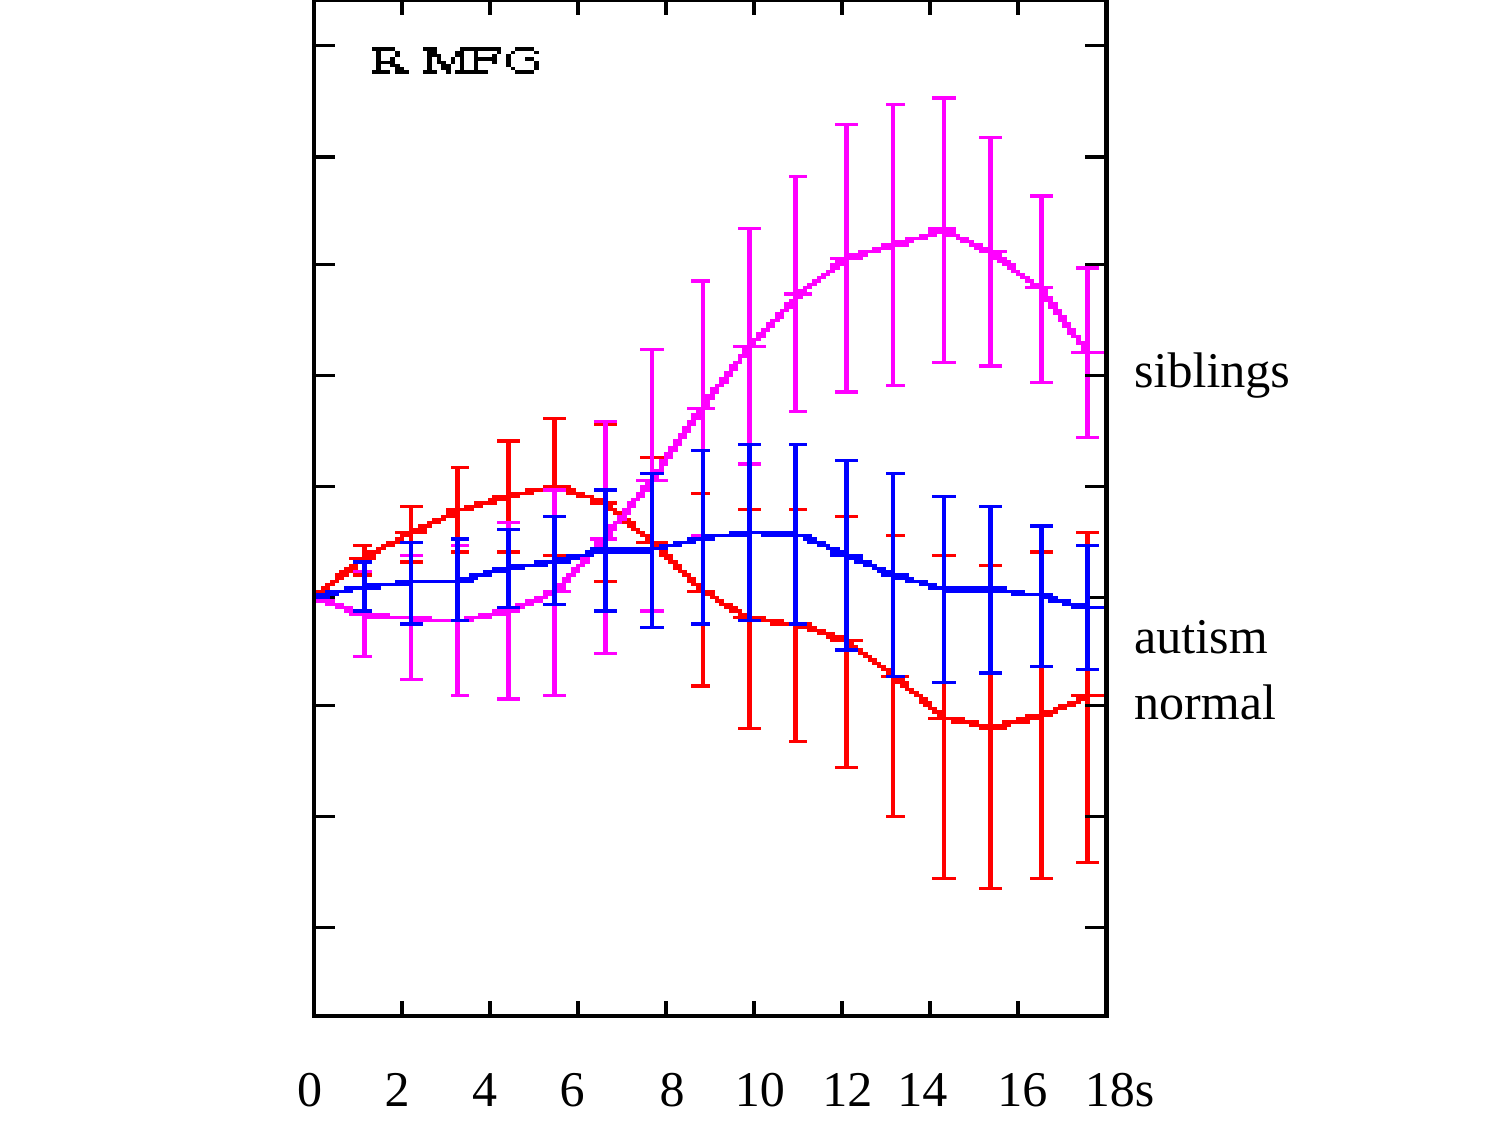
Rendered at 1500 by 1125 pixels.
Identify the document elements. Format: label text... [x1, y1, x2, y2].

title siblings autism normal [1119, 179, 1314, 719]
picture [312, 0, 1109, 837]
title 0 2 4 6 8 10 12 14 16 18s [282, 837, 1197, 1101]
